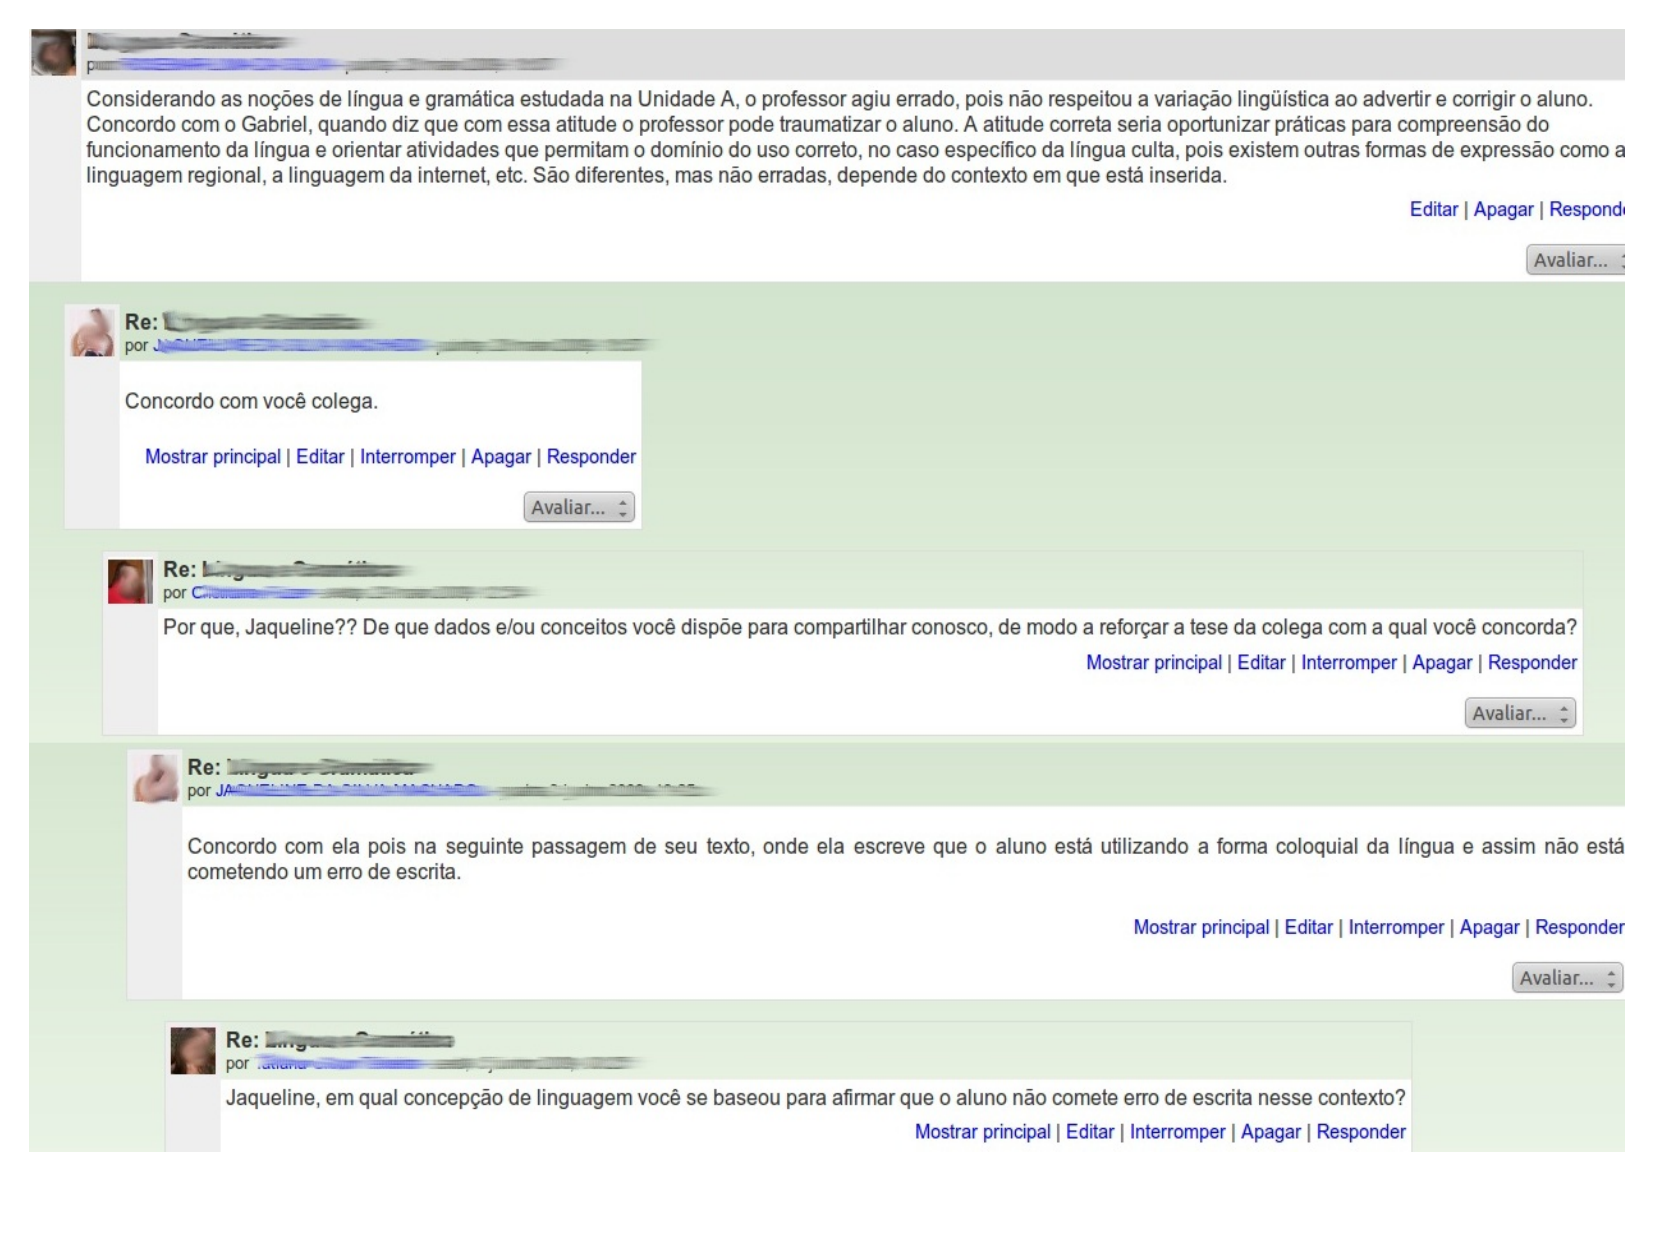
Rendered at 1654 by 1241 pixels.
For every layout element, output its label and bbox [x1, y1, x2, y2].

picture [29, 29, 1625, 1152]
